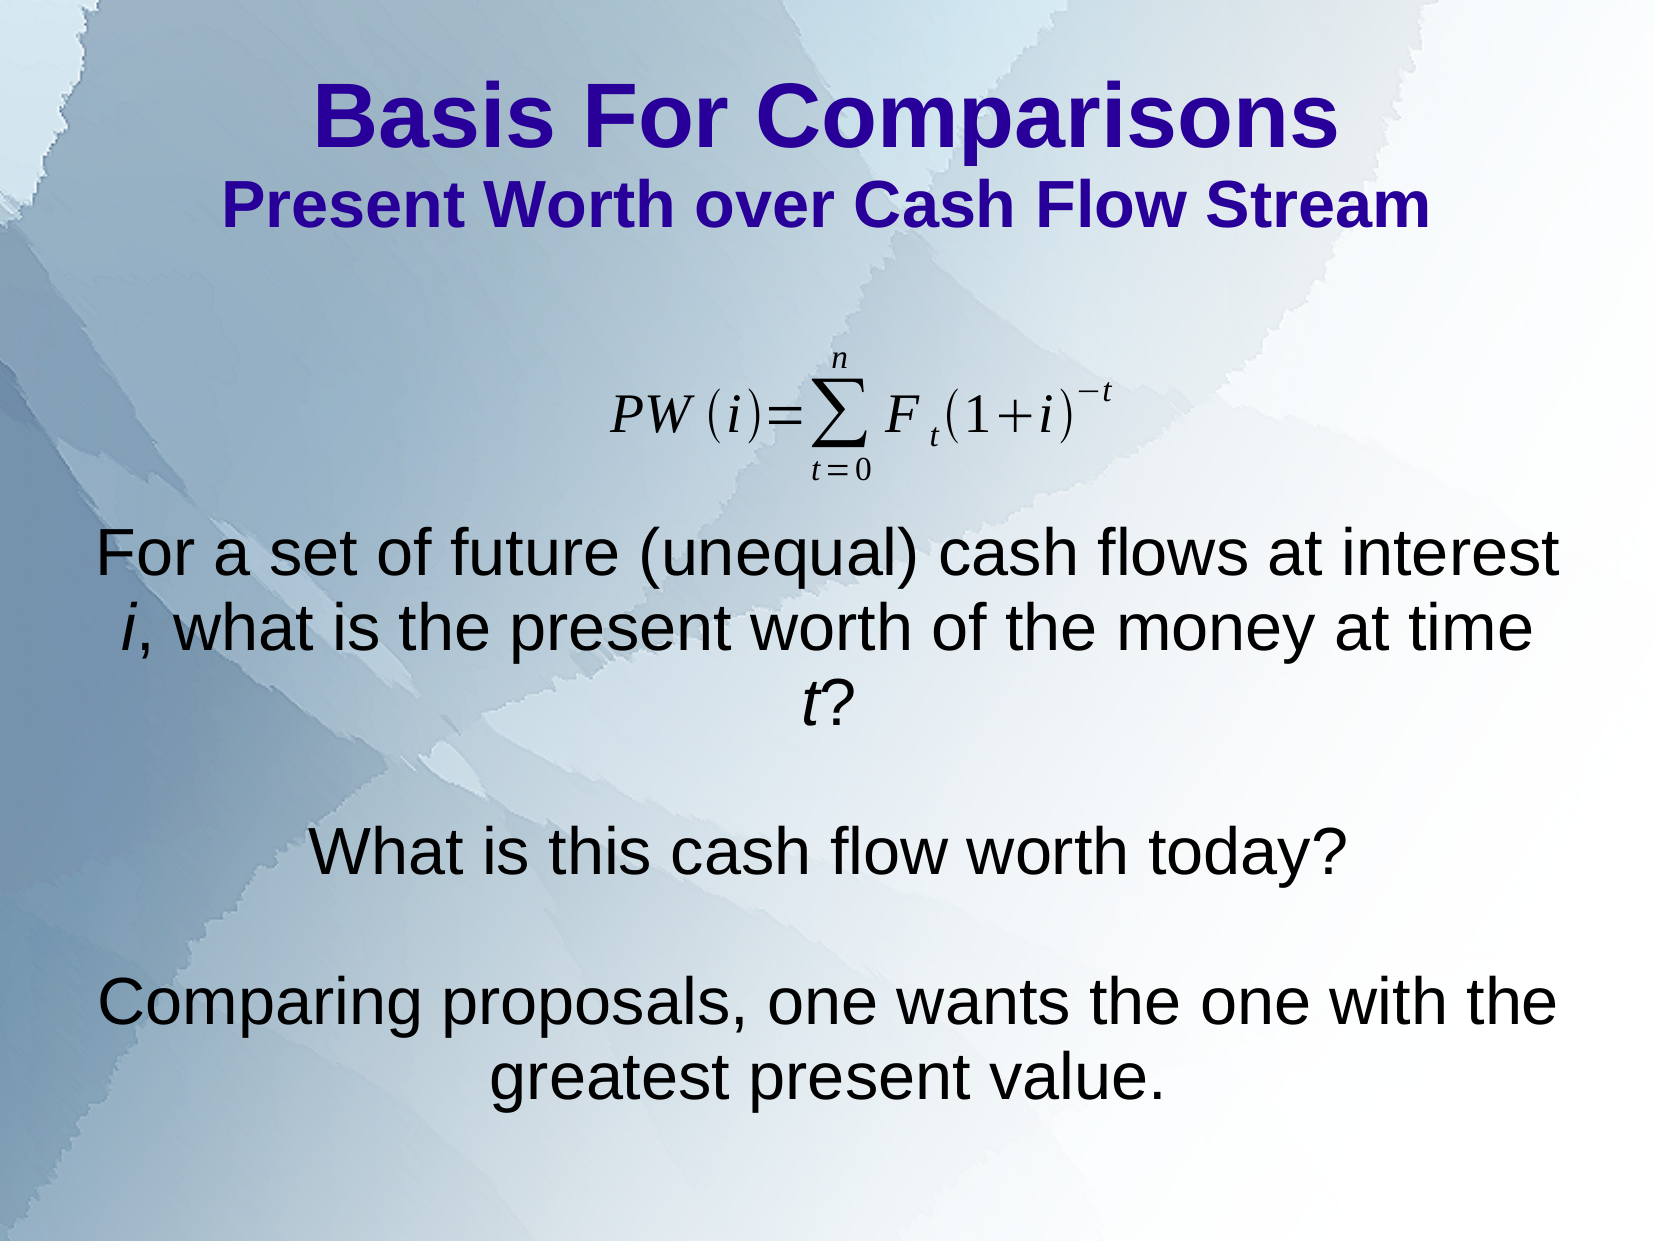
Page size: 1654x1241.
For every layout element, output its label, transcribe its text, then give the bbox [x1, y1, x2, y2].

title Basis For Comparisons Present Worth over Cash Flow Stream [82, 56, 1571, 250]
subtitle For a set of future (unequal) cash flows at interest i, what is the present worth of the money at time t? What is this cash flow worth today? Comparing proposals, one wants the one with the greatest present value. [84, 487, 1573, 1142]
picture [0, 0, 1654, 1241]
chart [593, 337, 1126, 488]
